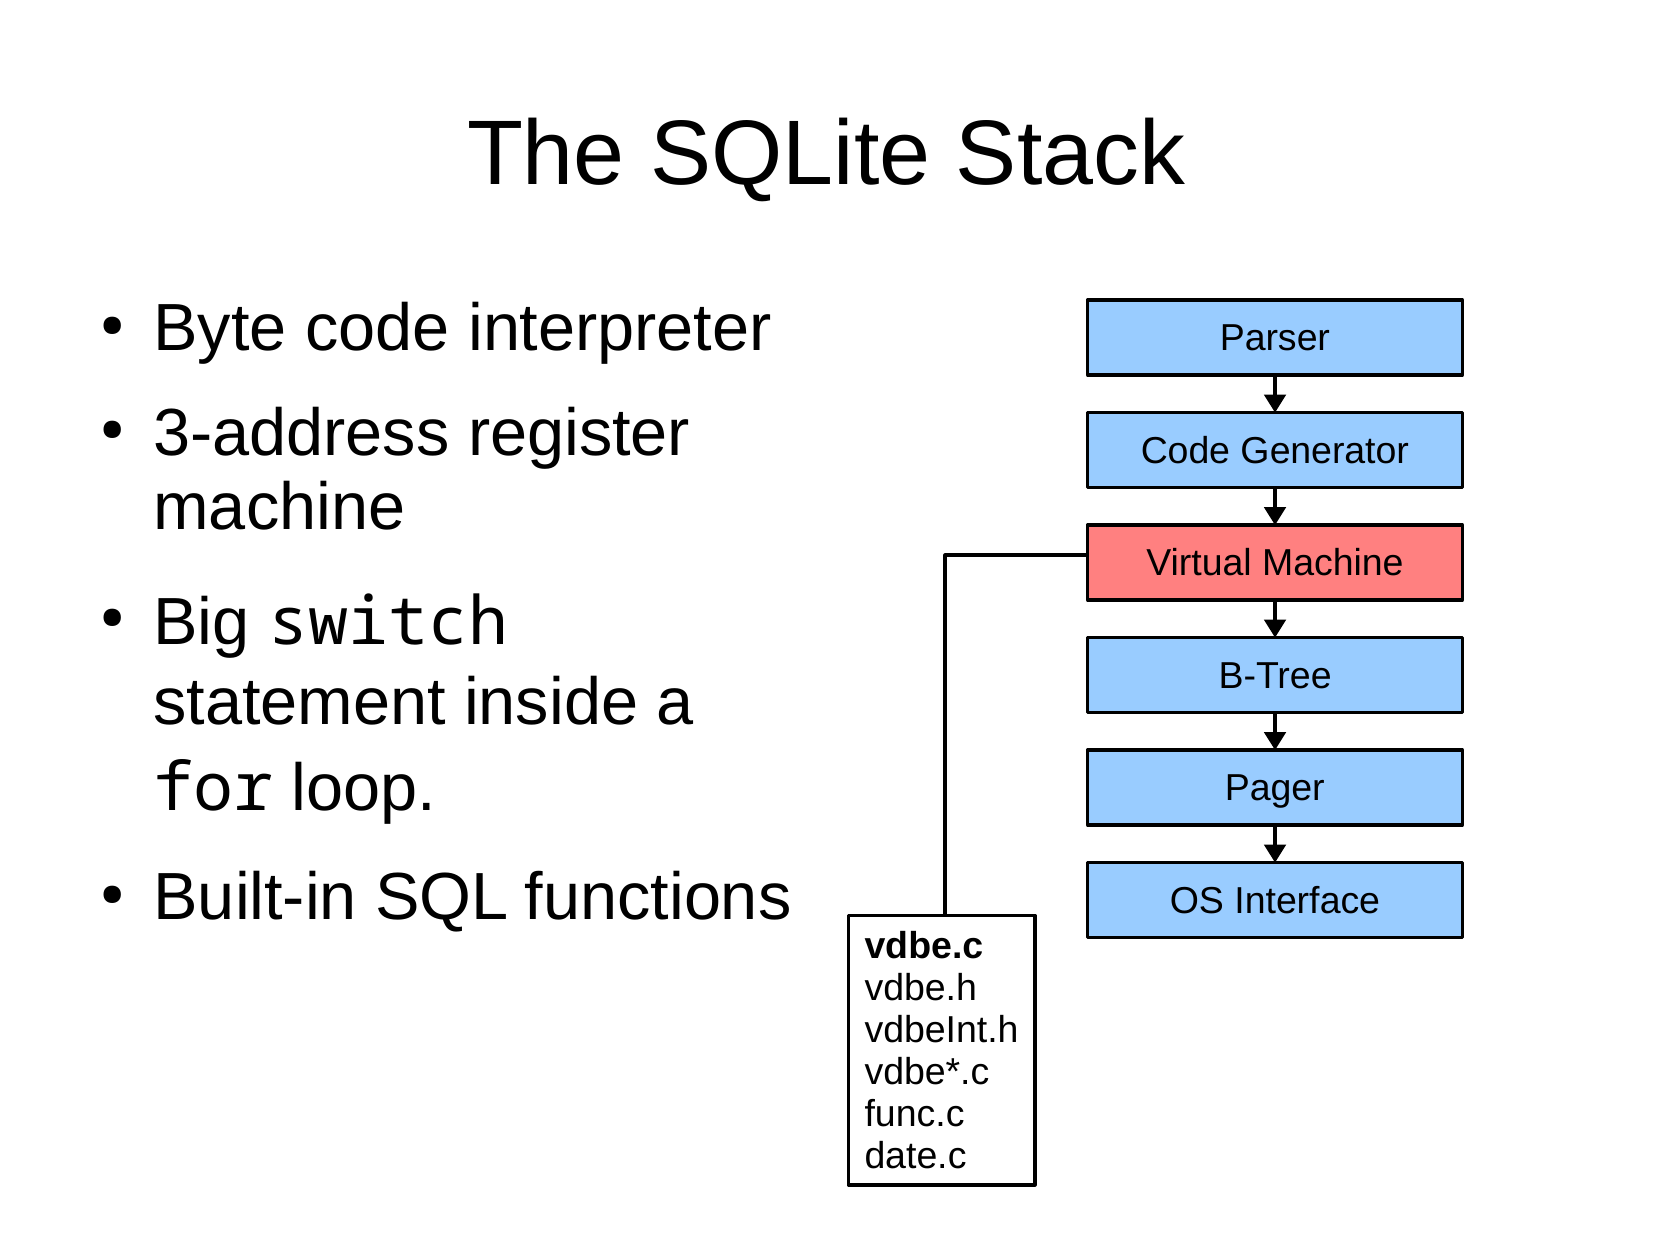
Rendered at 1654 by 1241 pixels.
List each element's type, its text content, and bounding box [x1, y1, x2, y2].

text_box Parser [1087, 300, 1463, 376]
title The SQLite Stack [82, 49, 1571, 257]
text_box OS Interface [1087, 862, 1463, 938]
text_box Pager [1087, 750, 1463, 826]
text_box vdbe.c vdbe.h vdbeInt.h vdbe*.c func.c date.c [848, 915, 1036, 1186]
text_box Code Generator [1087, 412, 1463, 488]
text_box Virtual Machine [1087, 525, 1463, 601]
text_box B-Tree [1087, 637, 1463, 713]
list Byte code interpreter 3-address register machine Big switch statement inside a for loop. Built-in SQL functions [82, 290, 809, 1094]
